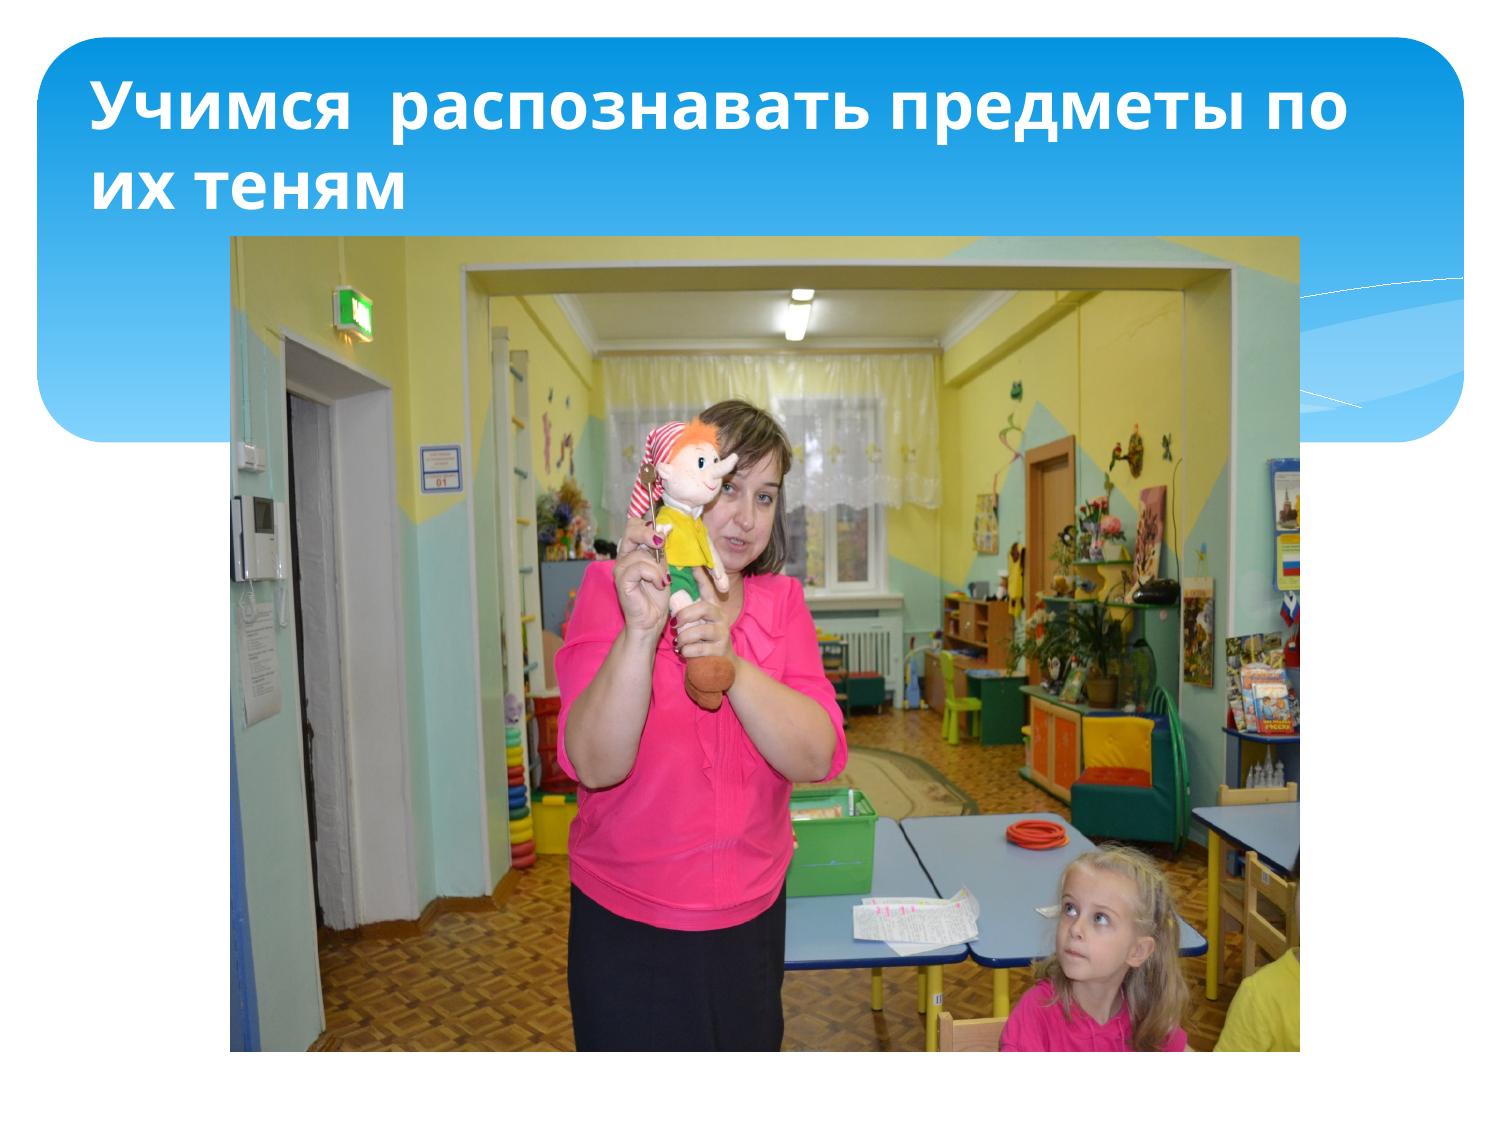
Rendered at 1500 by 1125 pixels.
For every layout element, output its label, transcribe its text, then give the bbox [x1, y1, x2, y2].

title Учимся распознавать предметы по их теням [75, 55, 1425, 261]
picture [230, 236, 1300, 1052]
